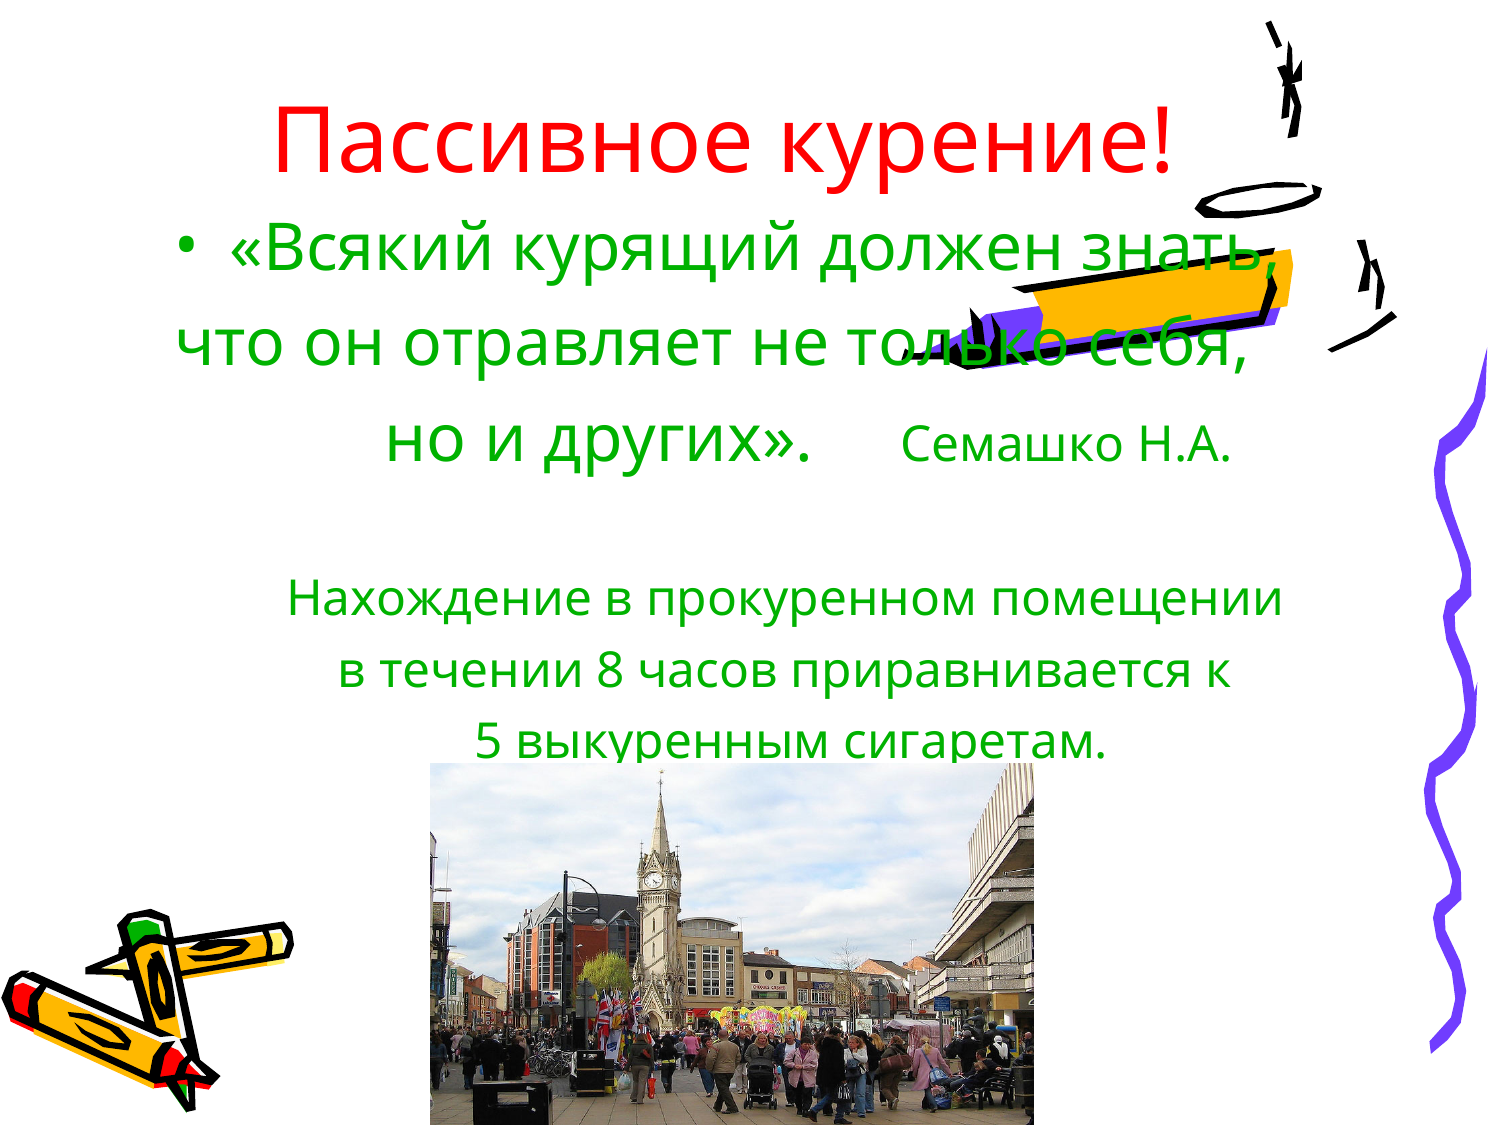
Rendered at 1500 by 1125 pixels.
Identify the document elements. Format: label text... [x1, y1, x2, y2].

title Пассивное курение! [159, 0, 1287, 196]
picture [430, 763, 1034, 1125]
list «Всякий курящий должен знать, что он отравляет не только себя, но и других». Семашко Н.А. Нахождение в прокуренном помещении в течении 8 часов приравнивается к 5 выкуренным сигаретам. [159, 196, 1424, 708]
